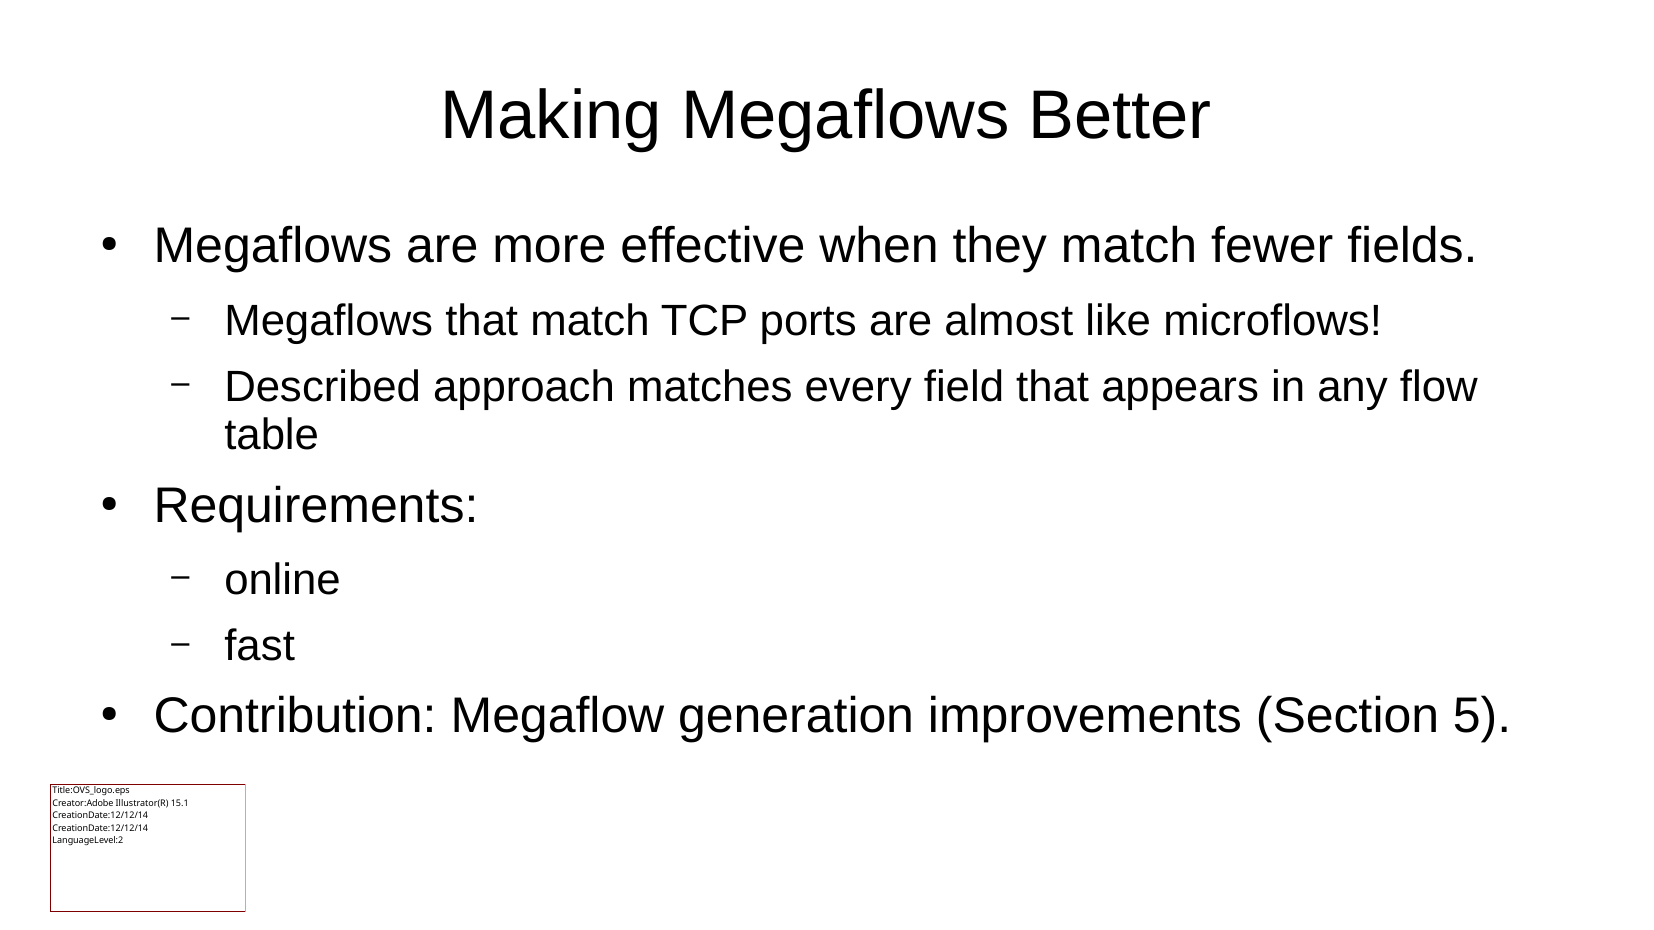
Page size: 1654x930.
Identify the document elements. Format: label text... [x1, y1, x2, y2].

title Making Megaflows Better [82, 36, 1571, 193]
list Megaflows are more effective when they match fewer fields. Megaflows that match TCP ports are almost like microflows! Described approach matches every field that appears in any flow table Requirements: online fast Contribution: Megaflow generation improvements (Section 5). [82, 217, 1571, 757]
